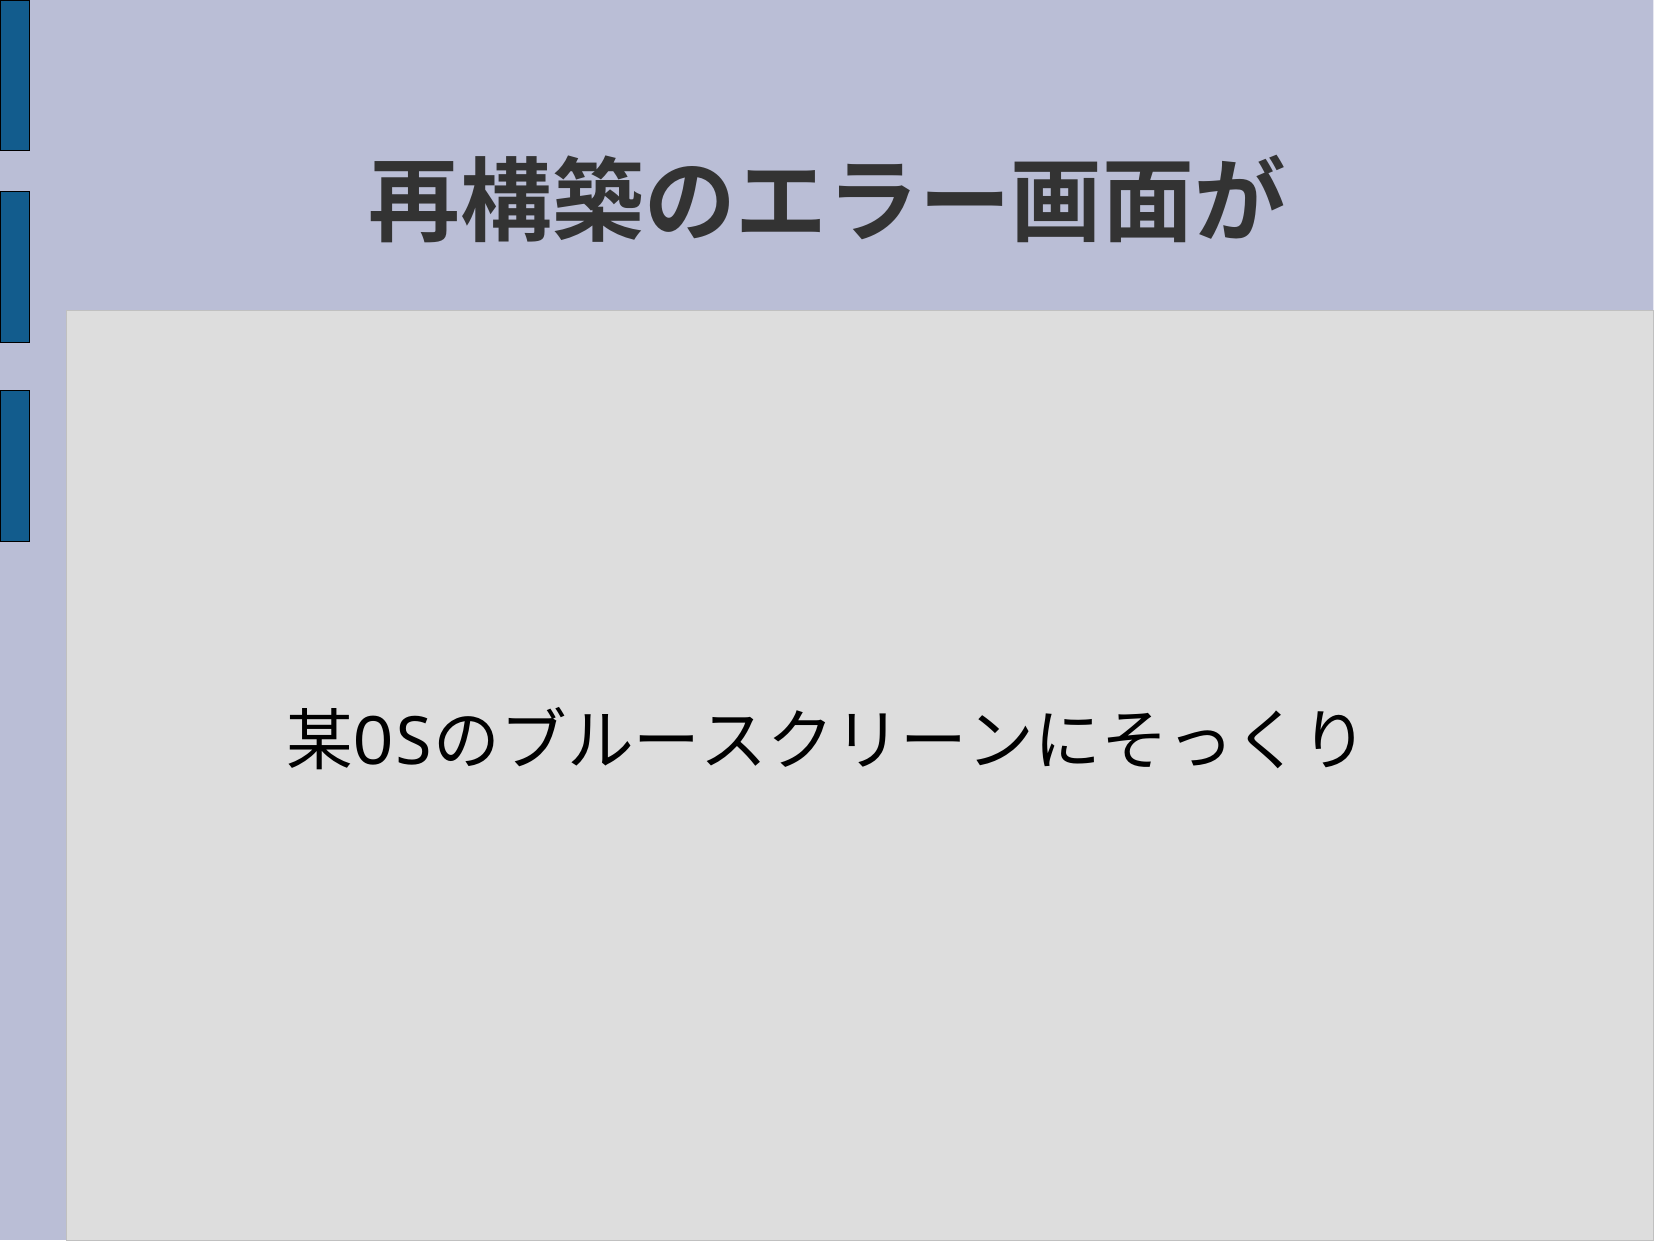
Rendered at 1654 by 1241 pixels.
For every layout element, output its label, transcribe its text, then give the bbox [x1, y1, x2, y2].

title 再構築のエラー画面が [121, 98, 1534, 291]
subtitle 某OSのブルースクリーンにそっくり [121, 352, 1534, 1119]
